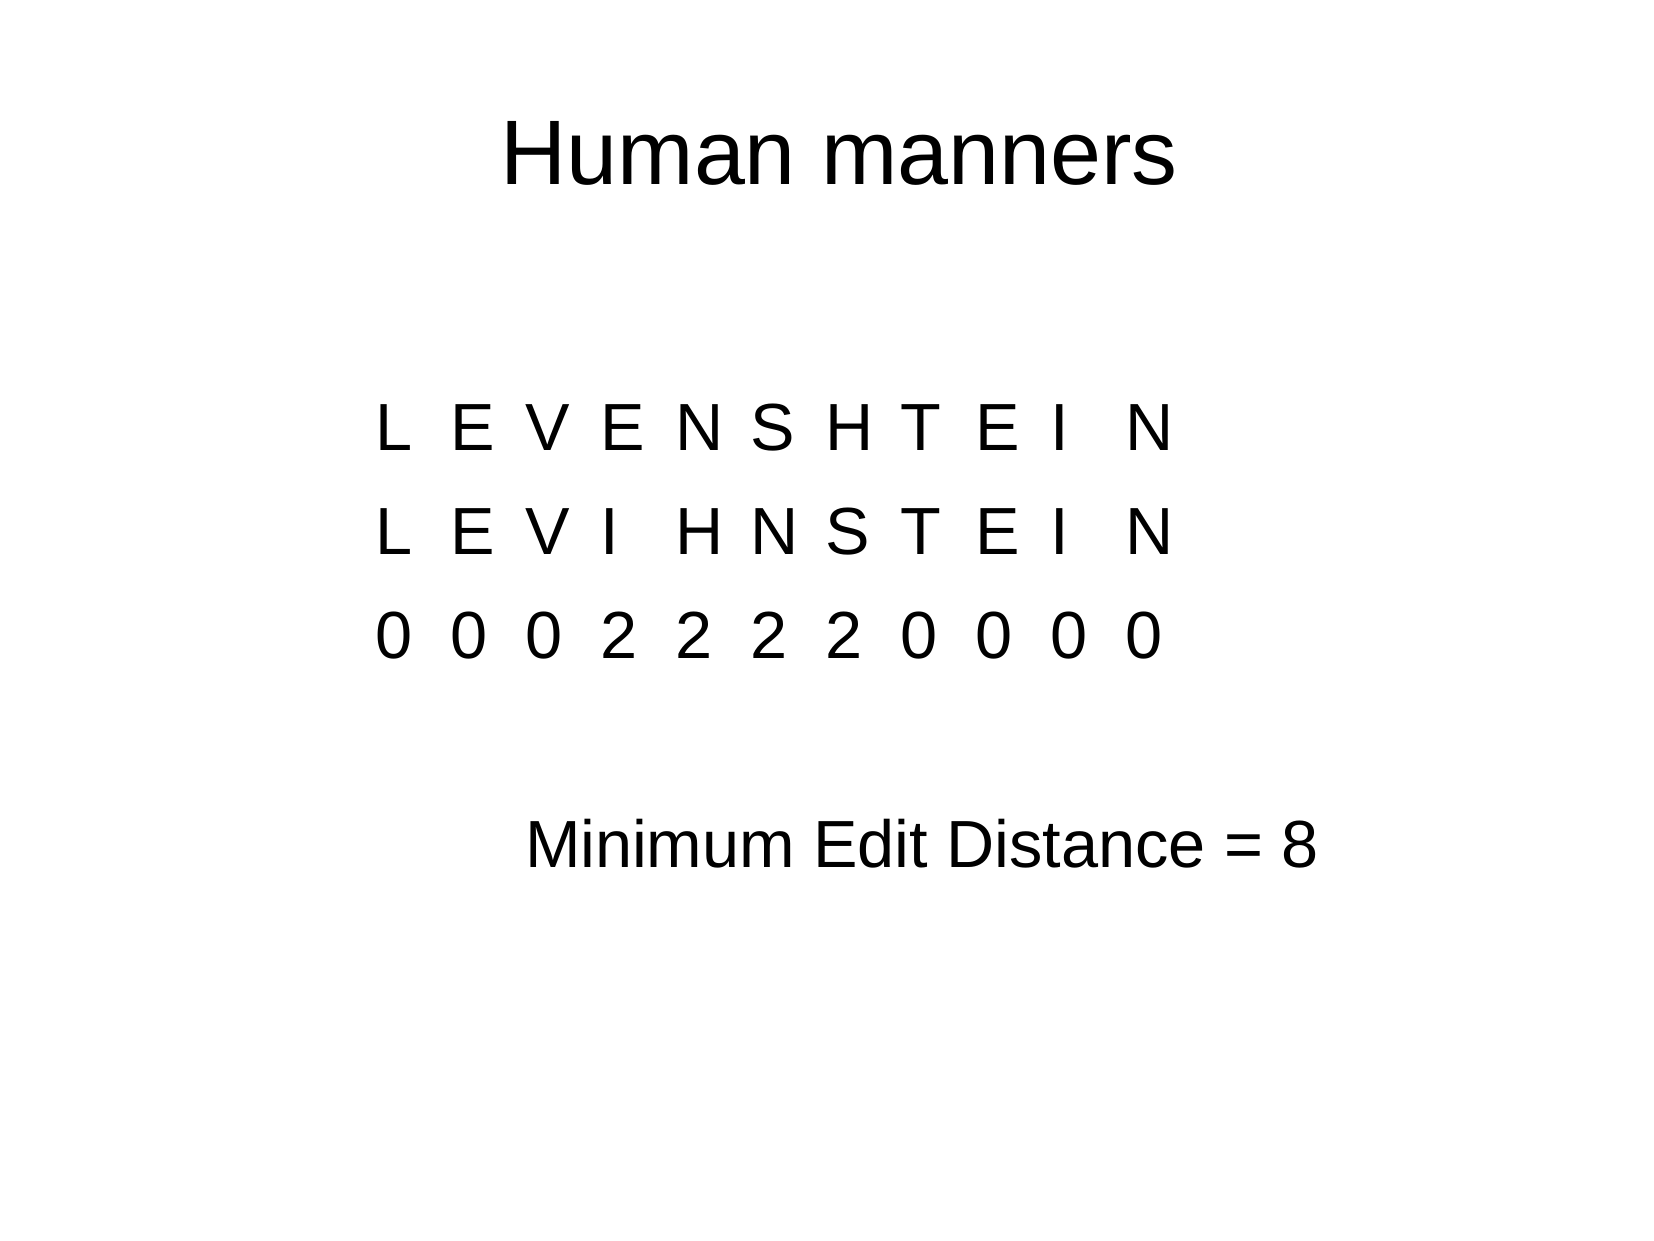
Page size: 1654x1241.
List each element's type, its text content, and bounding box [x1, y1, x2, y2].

title Human manners [82, 49, 1571, 257]
list L E V E N S H T E I N L E V I H N S T E I N 0 0 0 2 2 2 2 0 0 0 0 Minimum Edit Distance = 8 [75, 390, 1564, 1110]
